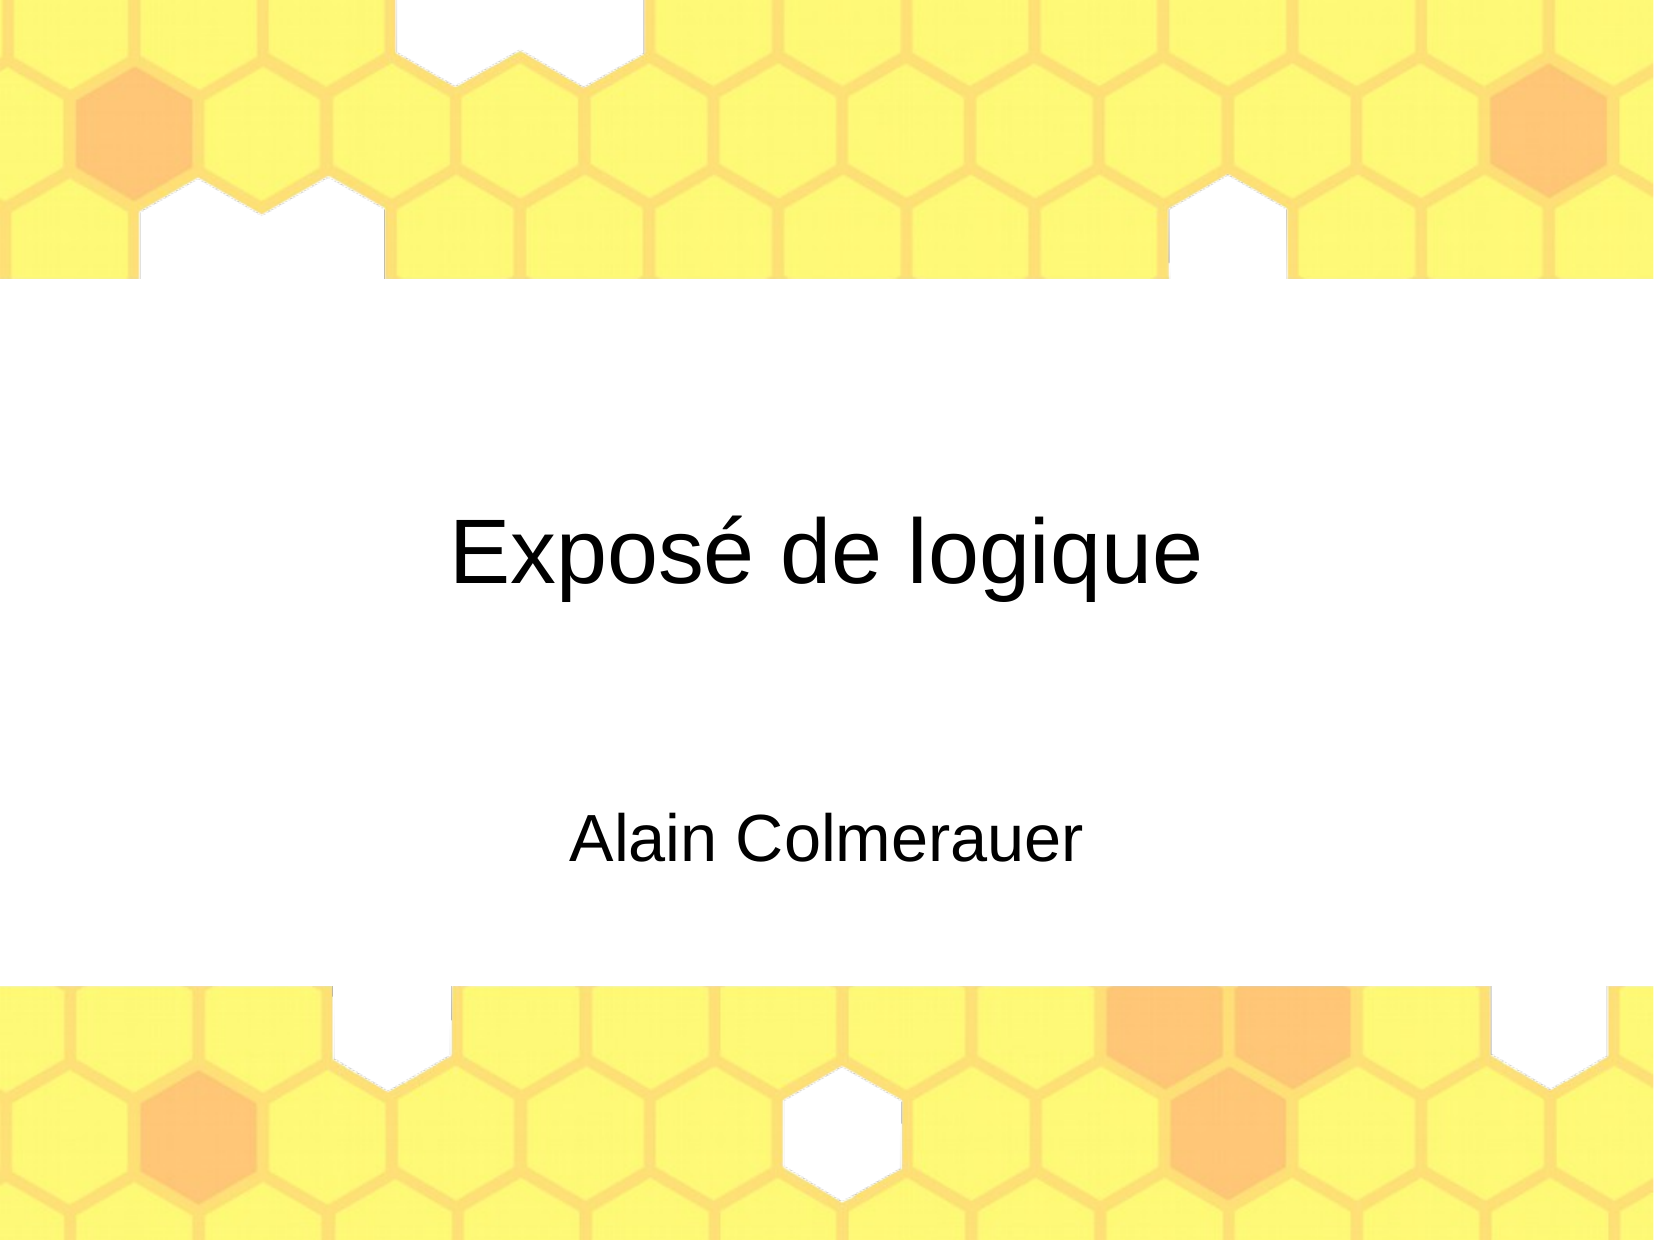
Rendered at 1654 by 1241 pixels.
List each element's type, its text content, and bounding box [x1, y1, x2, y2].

title Exposé de logique [82, 418, 1571, 686]
picture [0, 986, 1654, 1240]
picture [0, 0, 1654, 279]
subtitle Alain Colmerauer [82, 744, 1571, 934]
